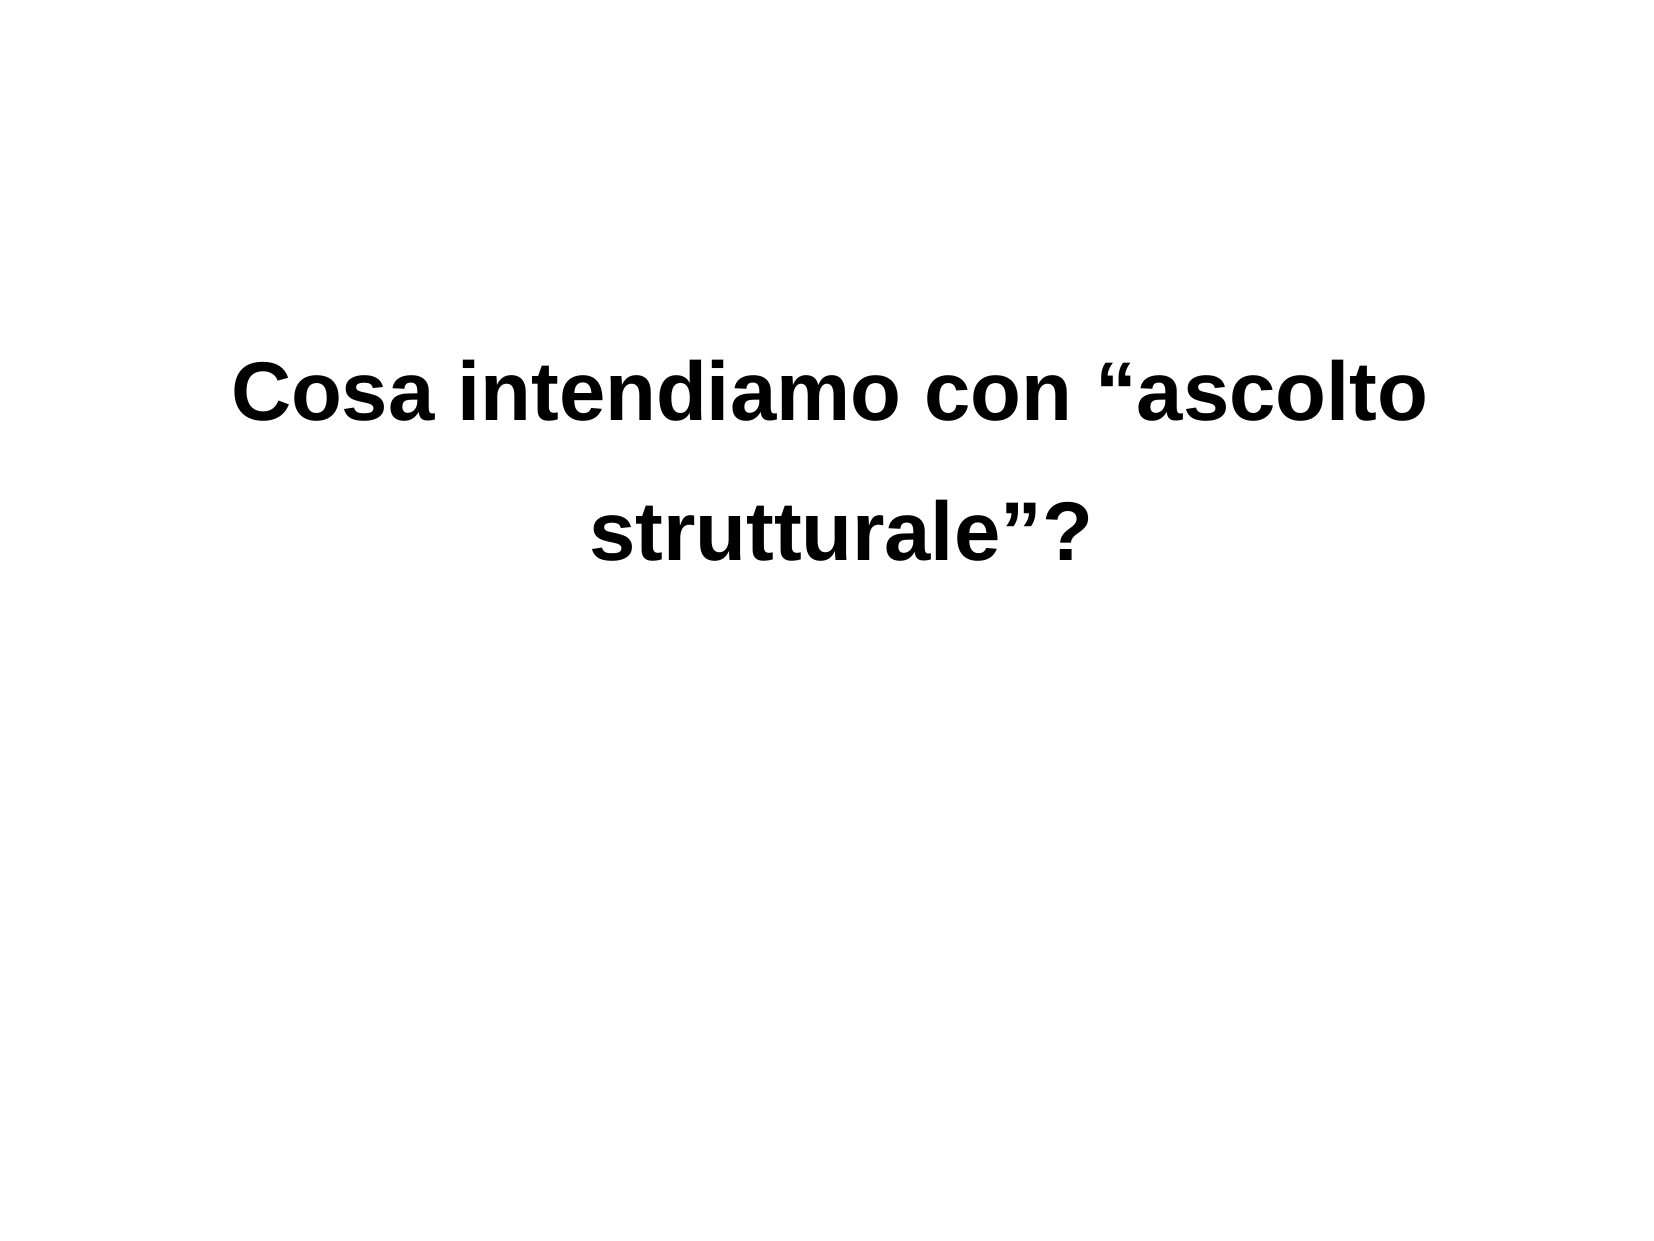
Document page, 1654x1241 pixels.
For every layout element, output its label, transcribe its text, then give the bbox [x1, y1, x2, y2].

text_box Cosa intendiamo con “ascolto strutturale”? [88, 59, 1595, 599]
